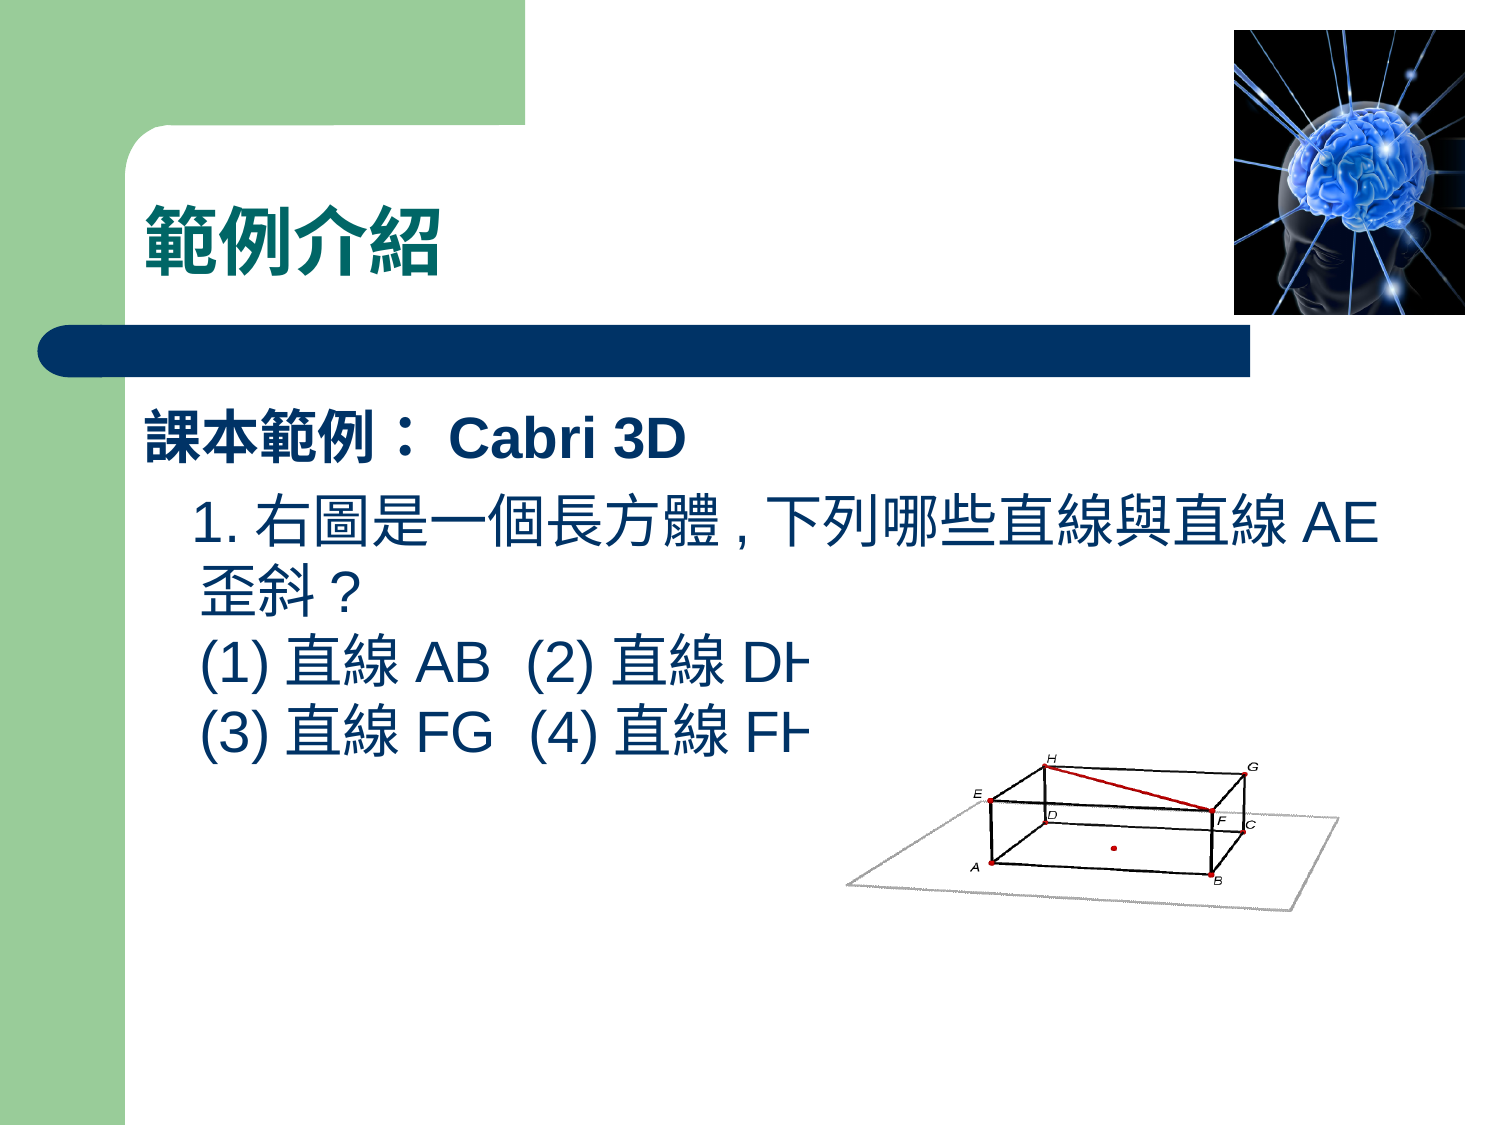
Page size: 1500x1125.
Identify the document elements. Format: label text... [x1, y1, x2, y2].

title 範例介紹 [135, 137, 1234, 302]
list 課本範例：Cabri 3D 1.右圖是一個長方體,下列哪些直線與直線AE歪斜? (1)直線AB (2)直線DH (3)直線FG (4)直線FH [135, 385, 1398, 997]
picture [809, 597, 1418, 1099]
picture [1234, 30, 1465, 315]
